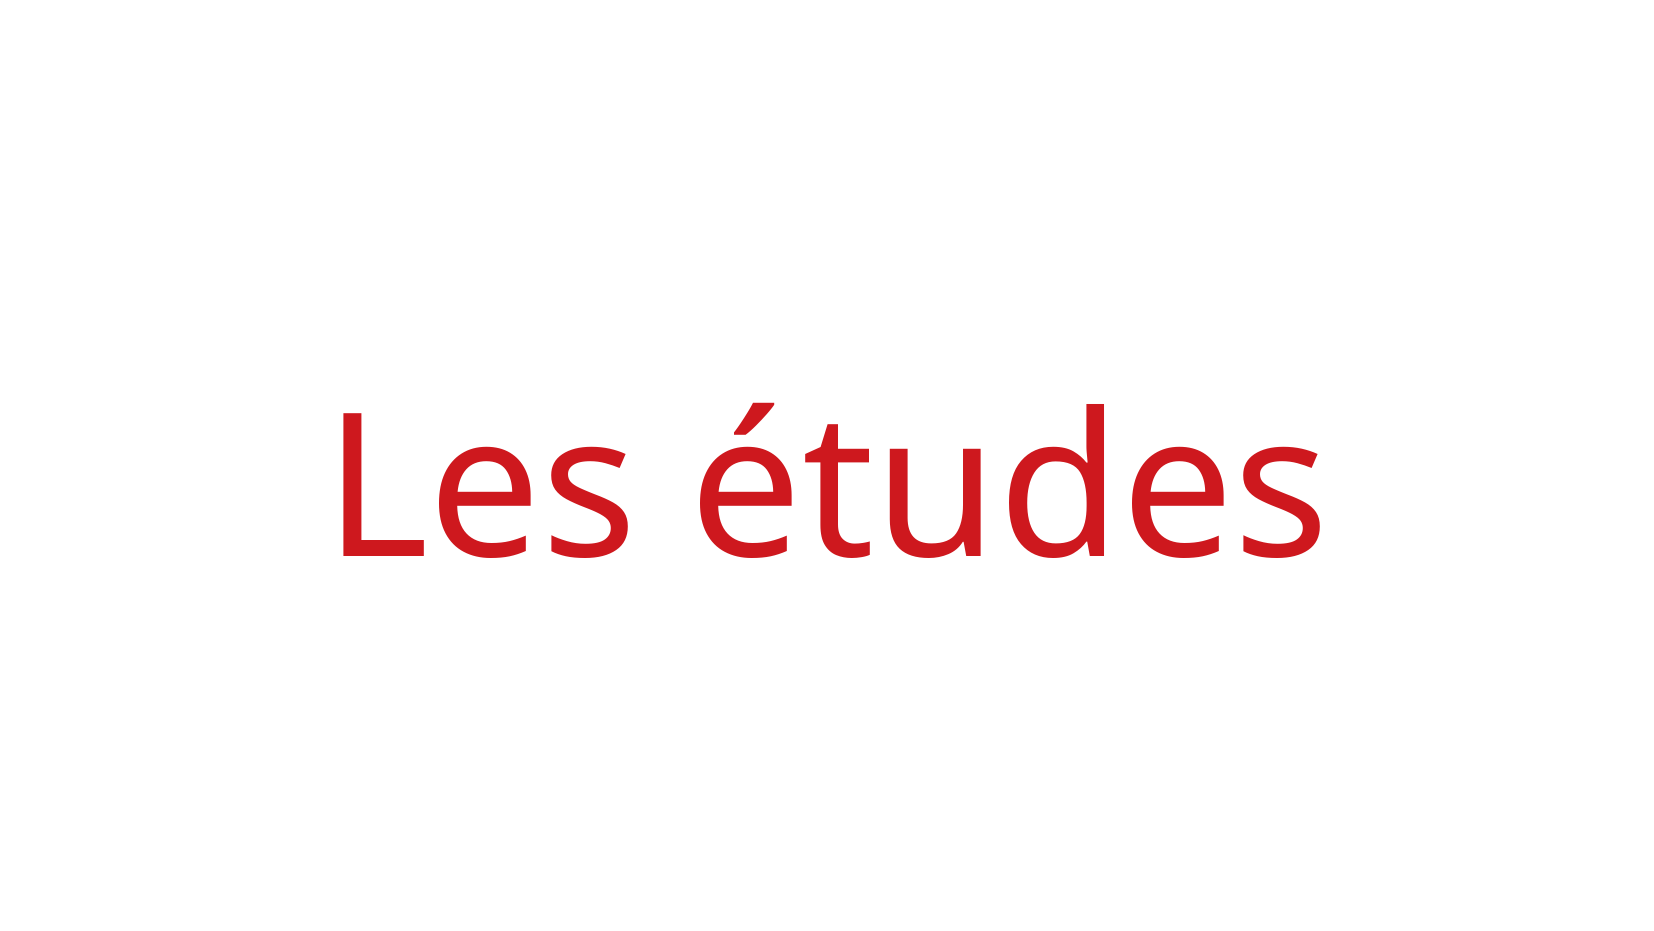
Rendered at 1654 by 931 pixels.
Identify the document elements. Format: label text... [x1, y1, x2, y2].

title Les études [82, 37, 1571, 922]
